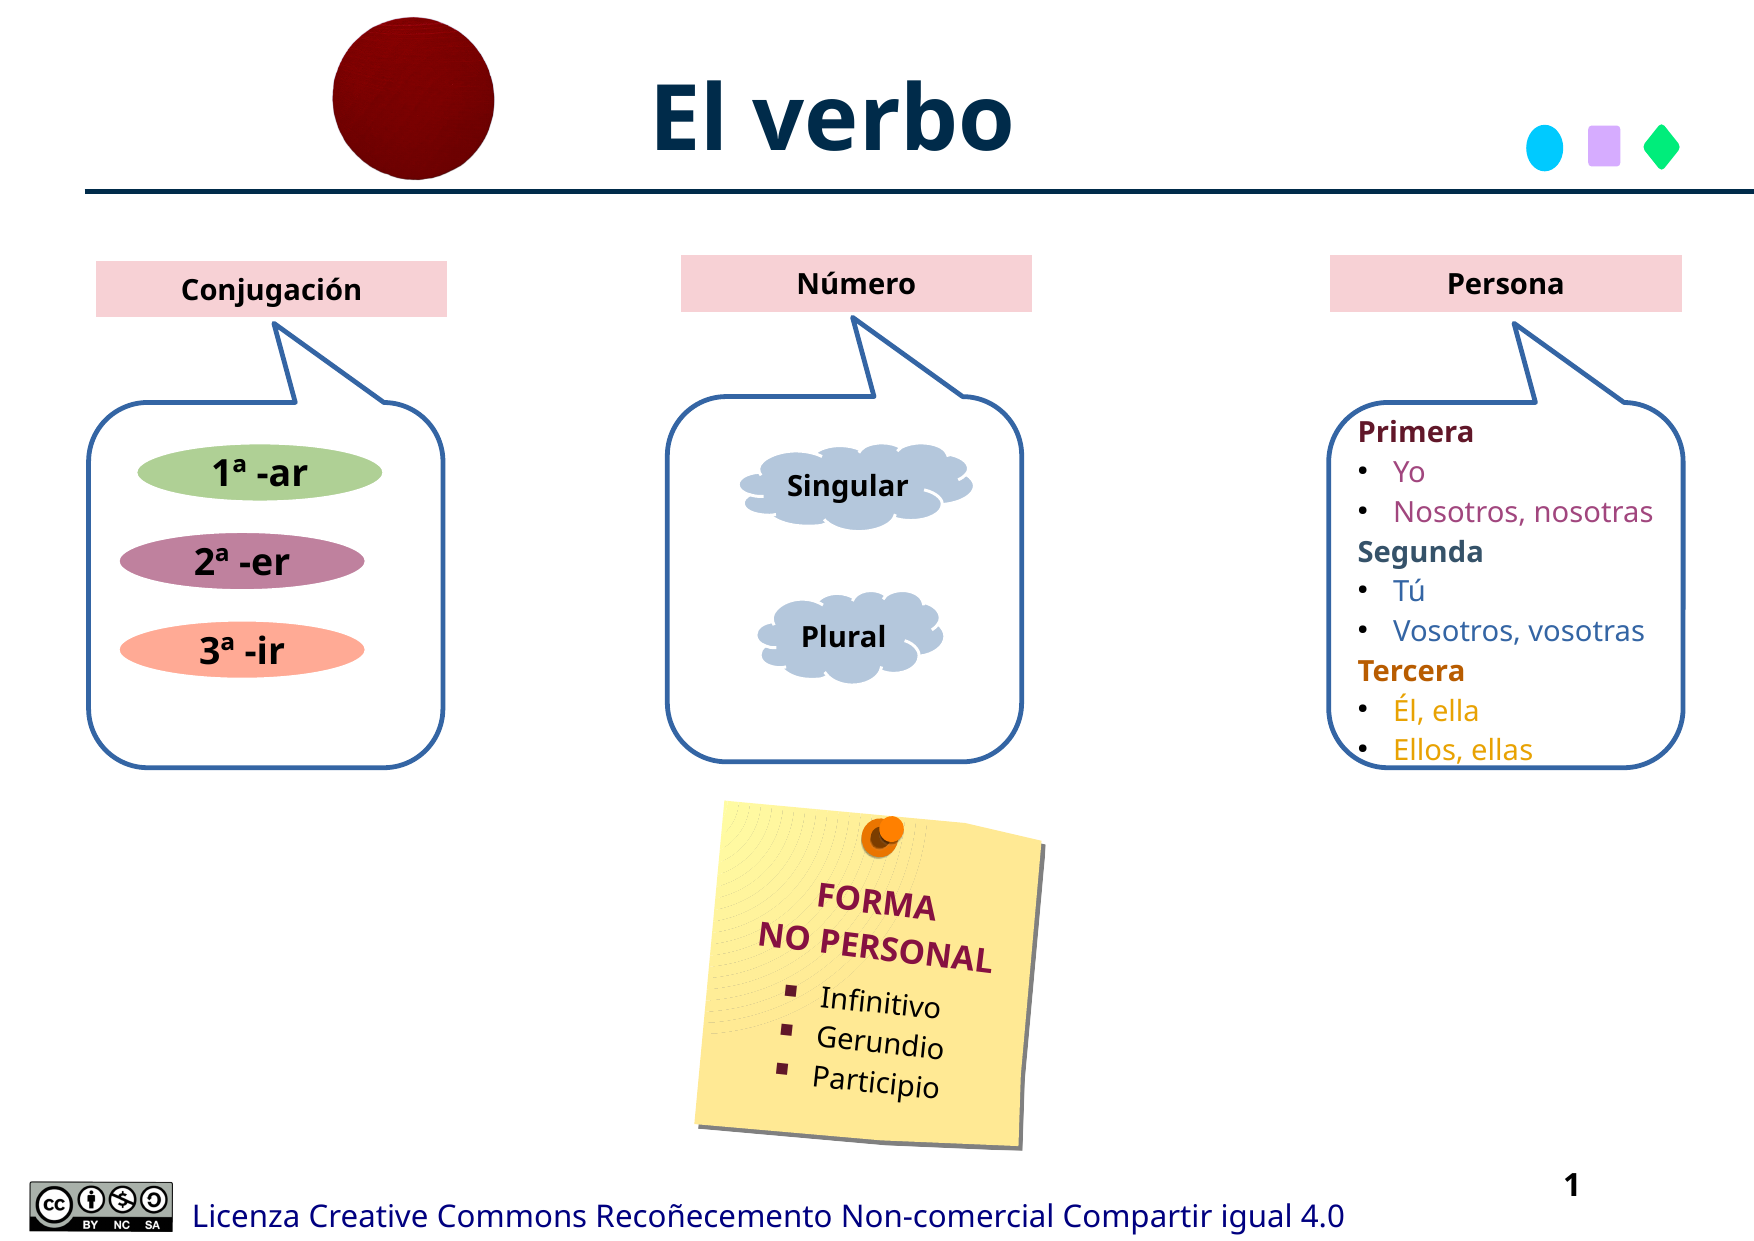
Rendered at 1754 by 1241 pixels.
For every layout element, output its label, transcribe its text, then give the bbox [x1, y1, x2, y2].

text_box Conjugación [94, 259, 449, 319]
text_box Persona [1328, 253, 1684, 313]
text_box Singular [738, 442, 975, 532]
text_box [694, 800, 1042, 1147]
text_box 2ª -er [118, 531, 367, 591]
text_box Infinitivo Gerundio Participio [738, 959, 988, 1123]
text_box Primera Yo Nosotros, nosotras Segunda Tú Vosotros, vosotras Tercera Él, ella Ellos, ellas [1328, 413, 1684, 768]
picture [295, 0, 532, 207]
text_box Plural [755, 590, 945, 686]
picture [29, 1181, 173, 1232]
text_box Número [679, 253, 1034, 313]
text_box 3ª -ir [118, 620, 367, 680]
text_box Licenza Creative Commons Recoñecemento Non-comercial Compartir igual 4.0 [177, 1181, 1565, 1241]
text_box 1ª -ar [135, 442, 384, 503]
text_box FORMA NO PERSONAL [725, 858, 1032, 991]
title El verbo [649, 14, 1079, 178]
